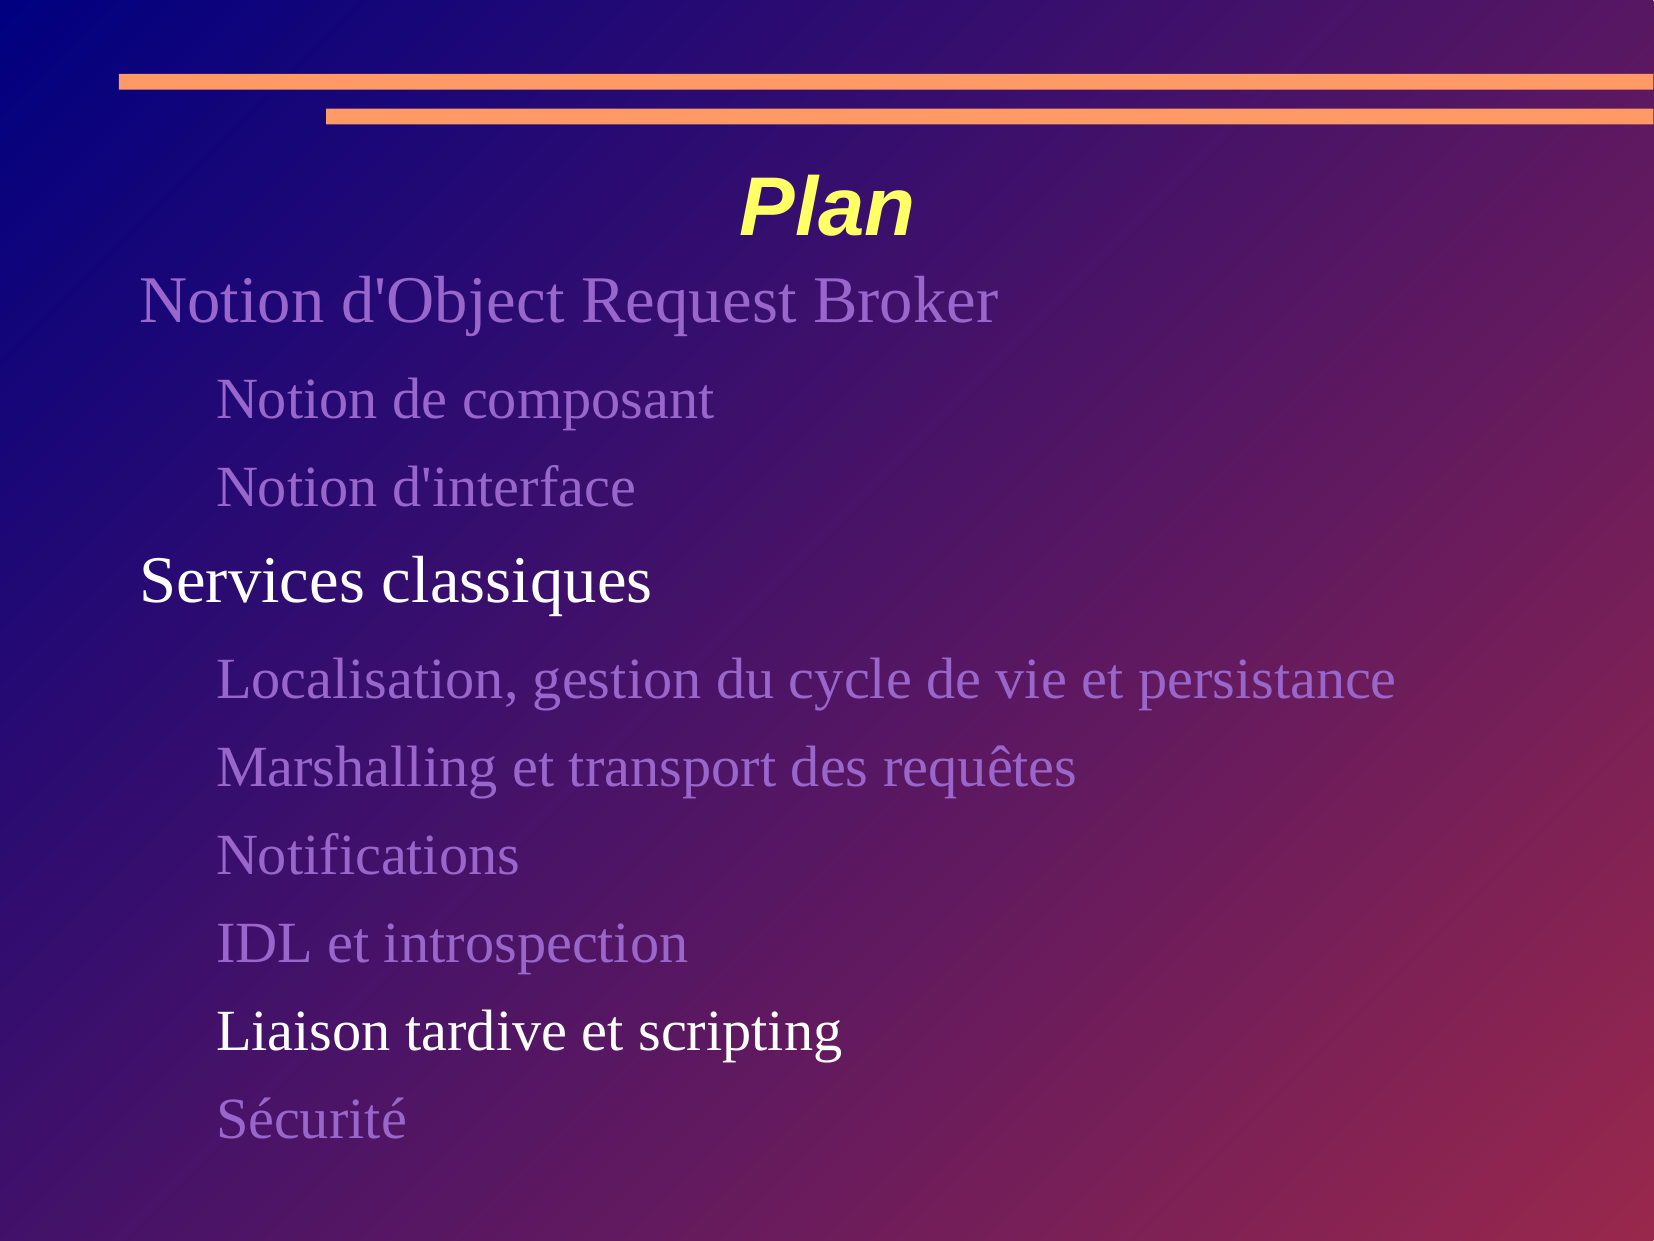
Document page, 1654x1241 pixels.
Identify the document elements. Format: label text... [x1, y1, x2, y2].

list Notion d'Object Request Broker Notion de composant Notion d'interface Services classiques Localisation, gestion du cycle de vie et persistance Marshalling et transport des requêtes Notifications IDL et introspection Liaison tardive et scripting Sécurité [121, 262, 1534, 1152]
title Plan [121, 102, 1534, 262]
